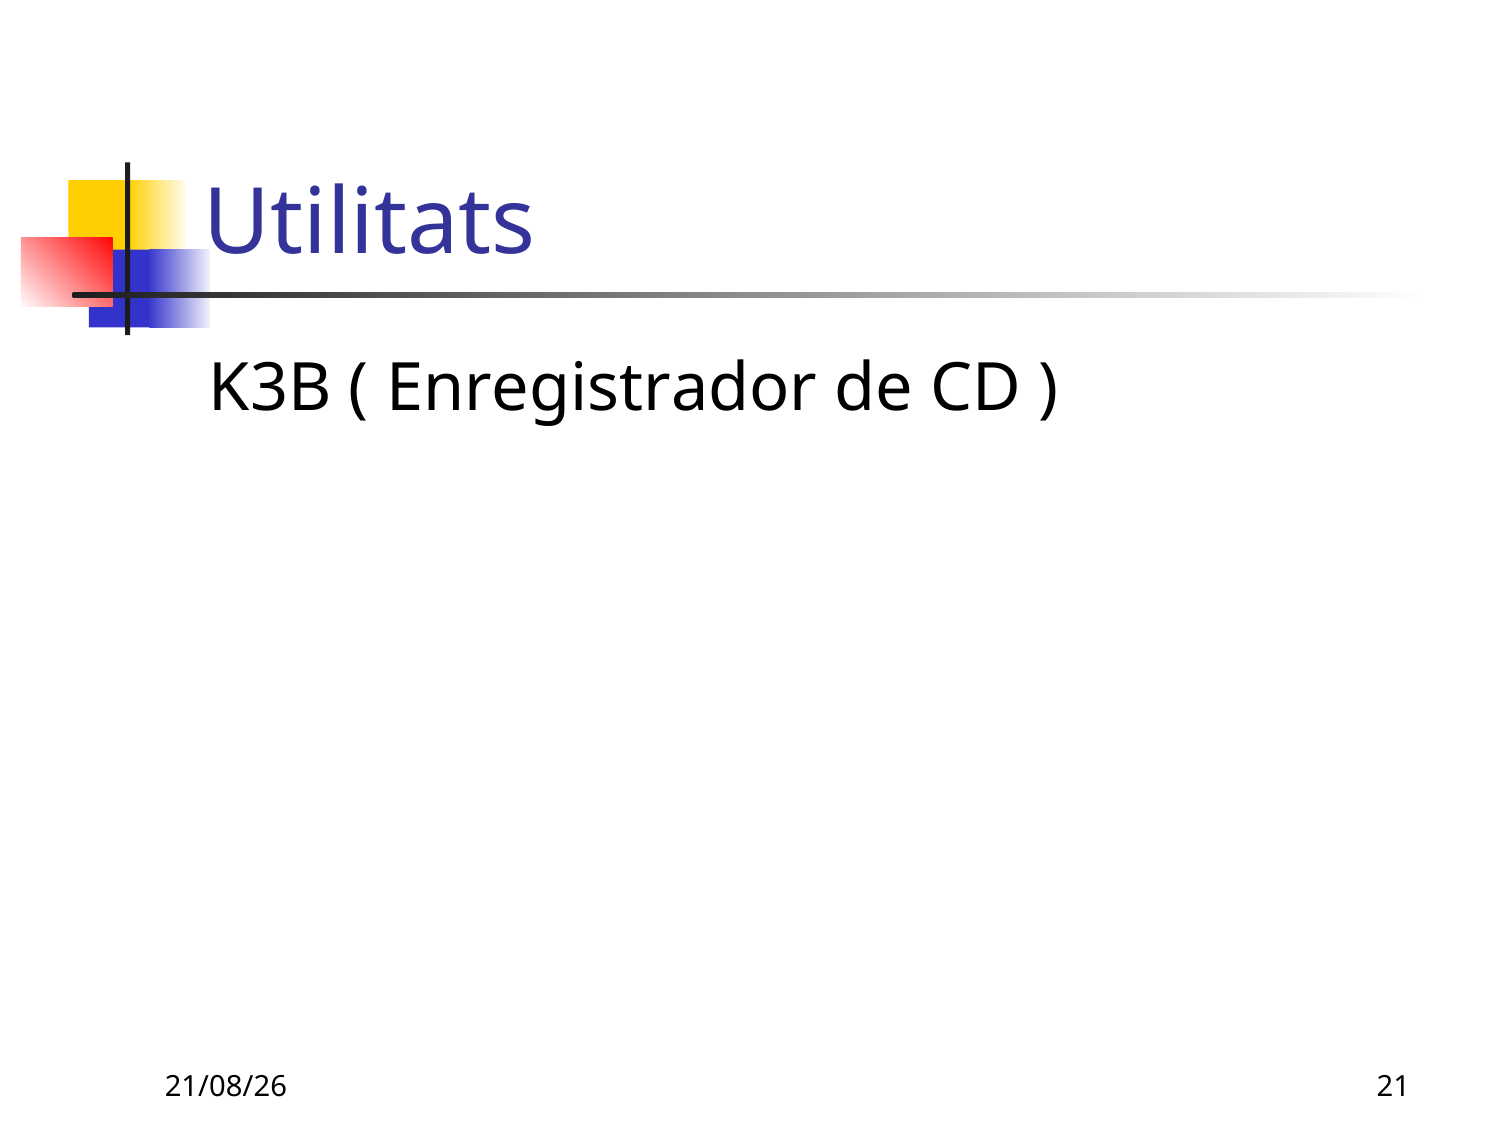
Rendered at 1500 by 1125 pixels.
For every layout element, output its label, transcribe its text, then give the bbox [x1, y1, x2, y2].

title Utilitats [188, 101, 1468, 289]
list K3B ( Enregistrador de CD ) [193, 331, 1469, 1007]
